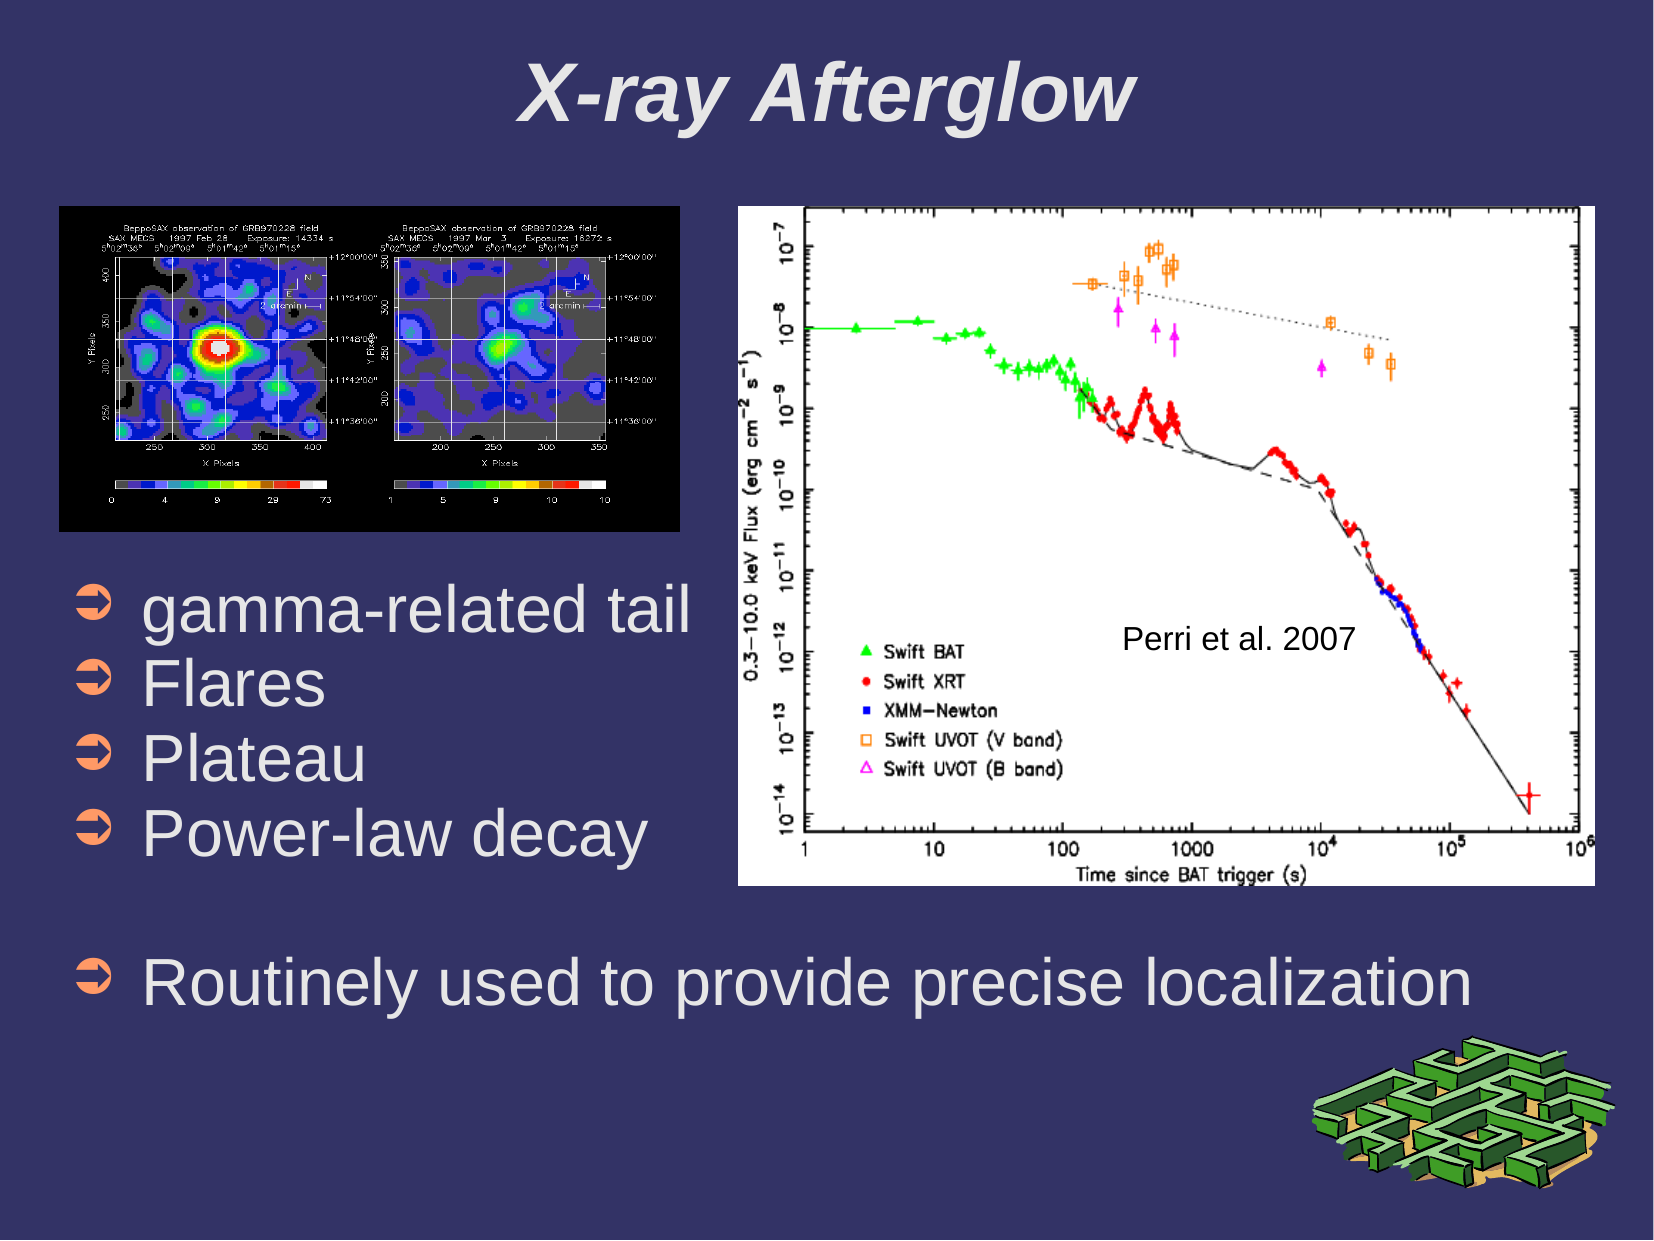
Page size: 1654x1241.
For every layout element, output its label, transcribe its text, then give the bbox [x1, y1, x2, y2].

list gamma-related tail Flares Plateau Power-law decay Routinely used to provide precise localization [59, 571, 1570, 1123]
text_box Perri et al. 2007 [1122, 620, 1418, 658]
title X-ray Afterglow [121, 0, 1534, 187]
picture [59, 206, 680, 532]
picture [738, 206, 1595, 886]
